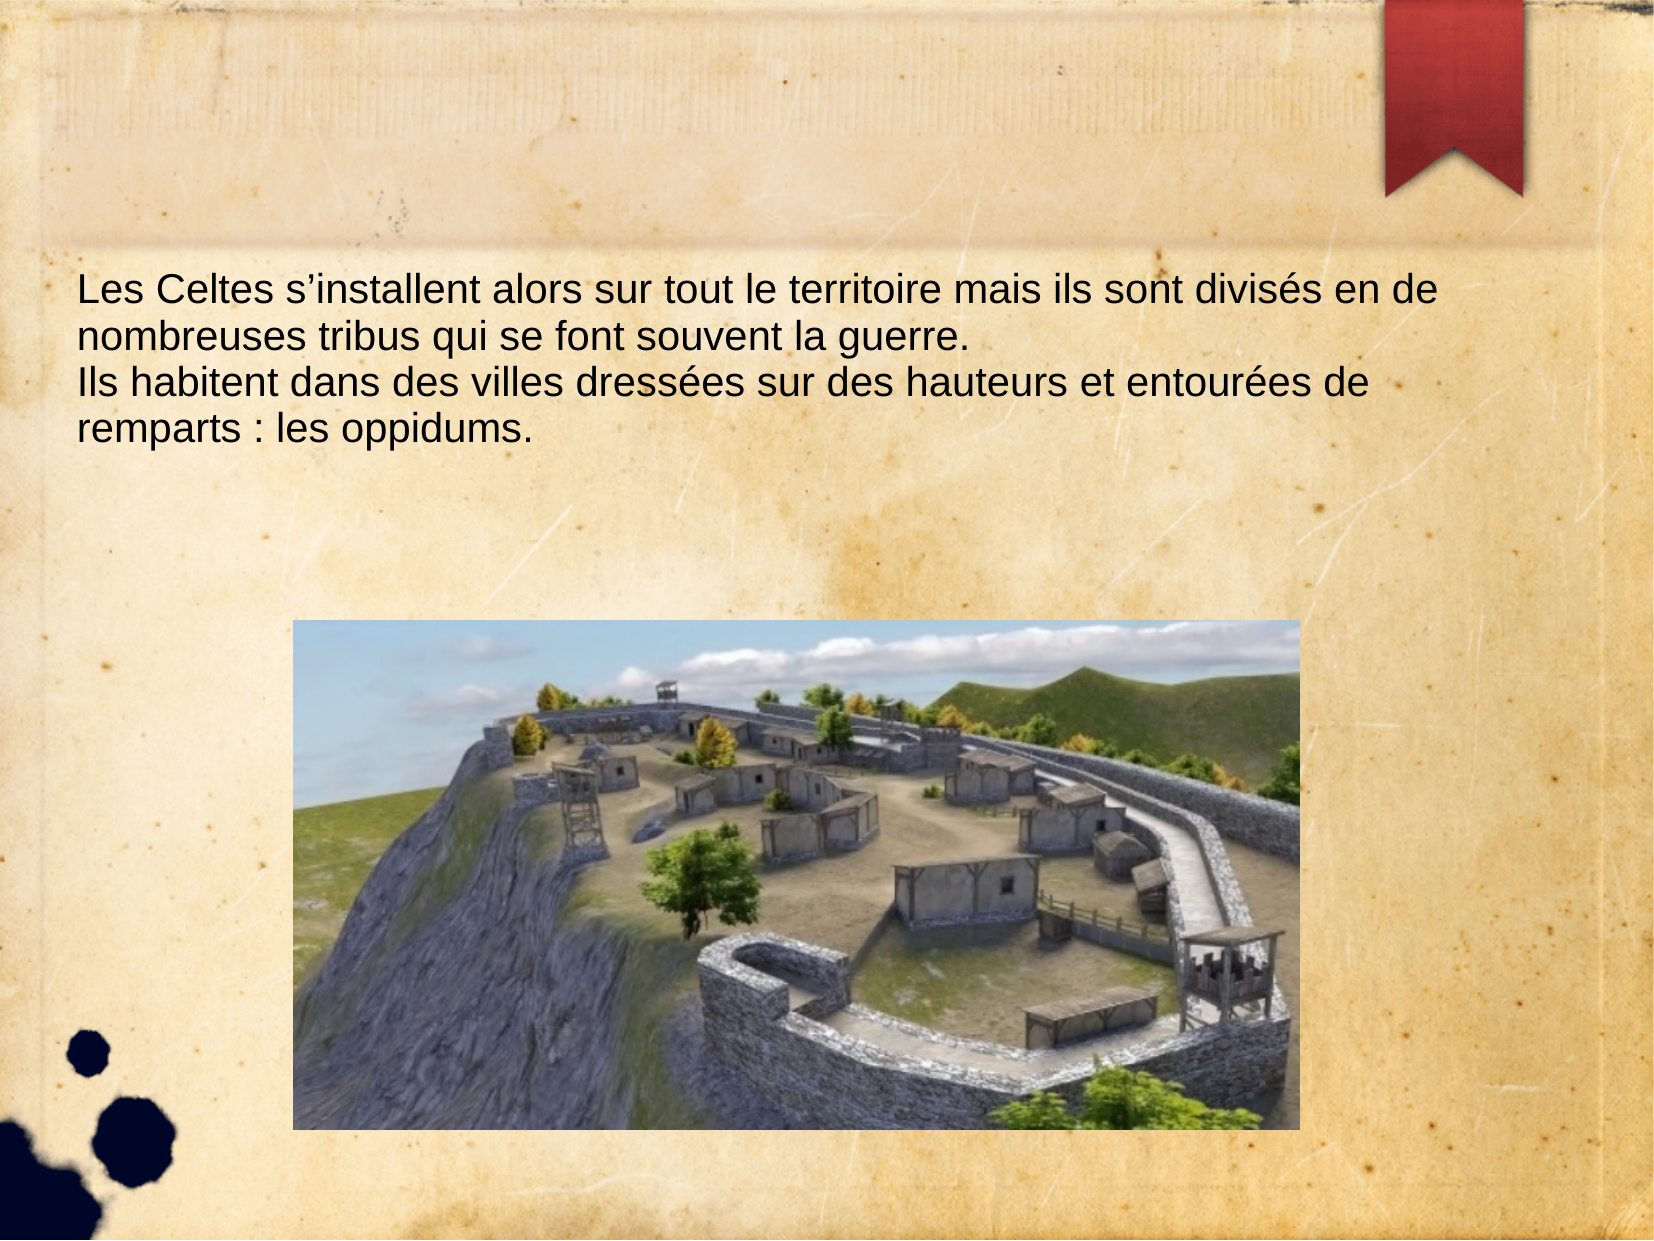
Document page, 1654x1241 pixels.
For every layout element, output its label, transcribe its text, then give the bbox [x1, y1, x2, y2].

list Les Celtes s’installent alors sur tout le territoire mais ils sont divisés en de nombreuses tribus qui se font souvent la guerre. Ils habitent dans des villes dressées sur des hauteurs et entourées de remparts : les oppidums. [76, 265, 1565, 985]
picture [0, 0, 1654, 1240]
